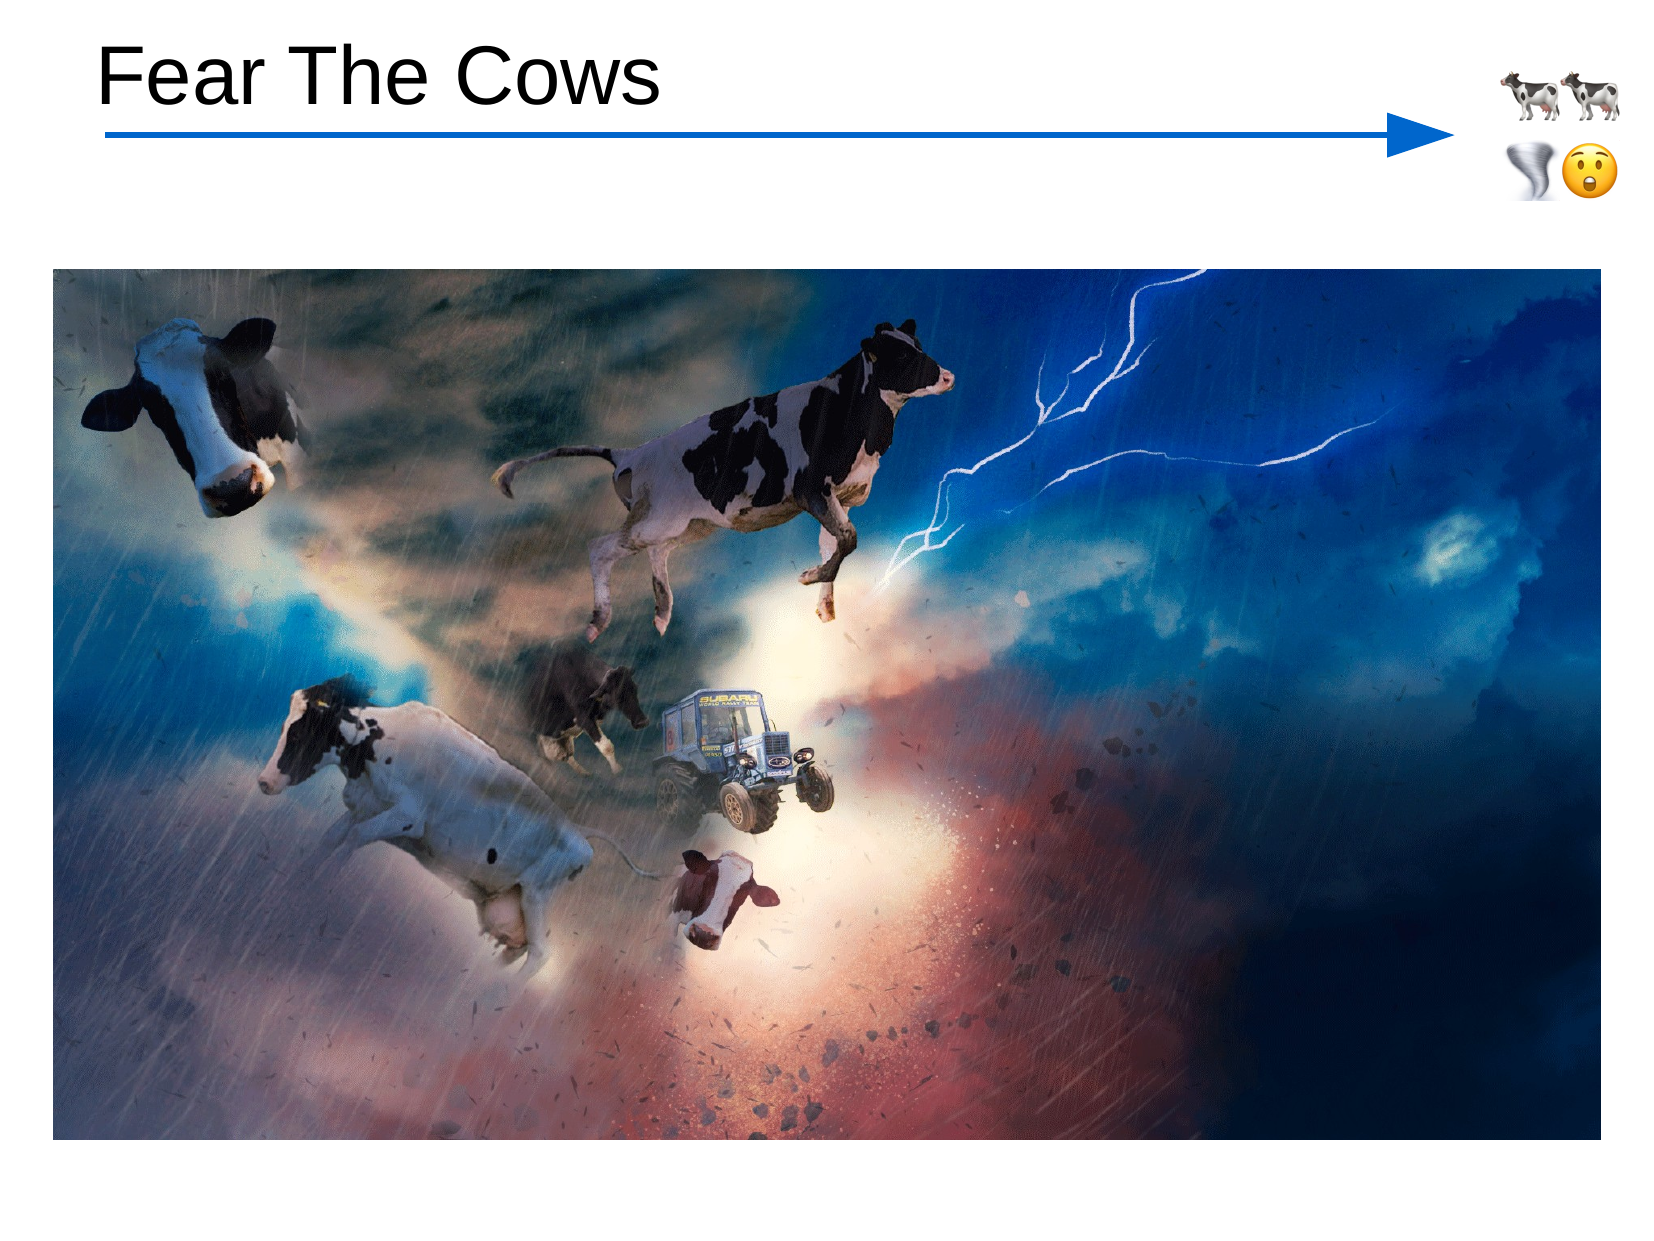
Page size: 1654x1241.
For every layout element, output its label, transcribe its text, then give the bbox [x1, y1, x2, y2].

picture [53, 269, 1601, 1141]
picture [1499, 63, 1620, 124]
picture [1499, 140, 1620, 201]
text_box Fear The Cows [63, 5, 1380, 240]
